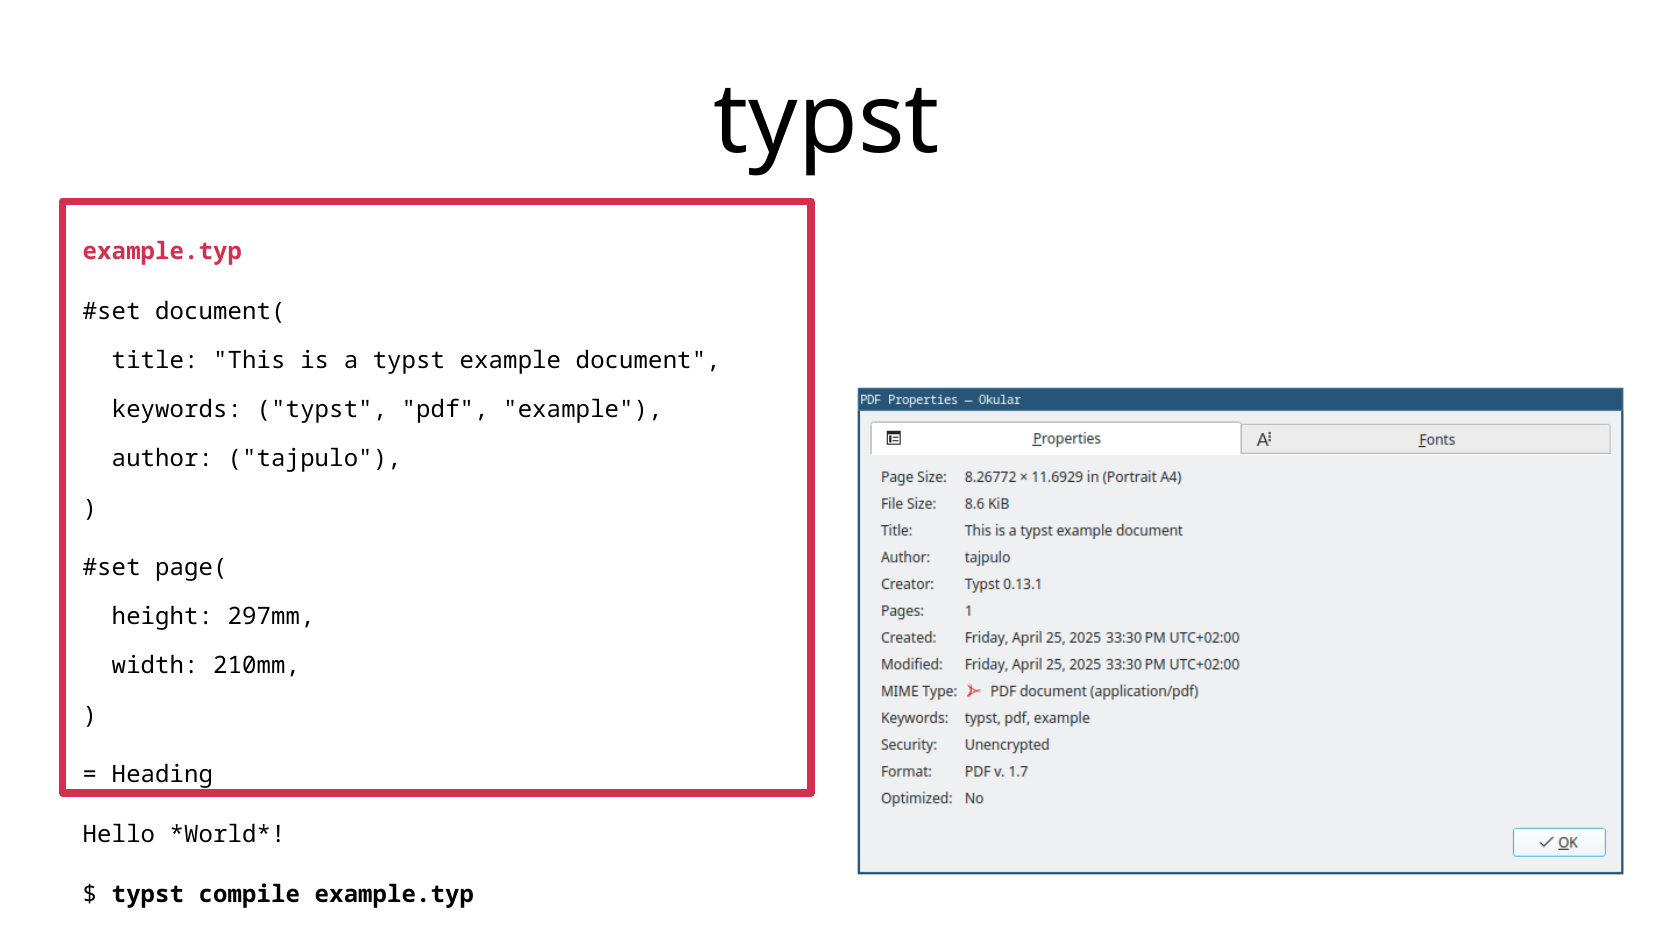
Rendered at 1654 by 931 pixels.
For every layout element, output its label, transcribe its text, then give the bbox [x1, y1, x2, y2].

picture [838, 375, 1641, 914]
title typst [82, 37, 1571, 193]
list example.typ #set document( title: "This is a typst example document", keywords: ("typst", "pdf", "example"), author: ("tajpulo"), ) #set page( height: 297mm, width: 210mm, ) = Heading Hello *World*! $ typst compile example.typ $ [82, 217, 807, 789]
list example.typ #set document( title: "This is a typst example document", keywords: ("typst", "pdf", "example"), author: ("tajpulo"), ) #set page( height: 297mm, width: 210mm, ) = Heading Hello *World*! $ typst compile example.typ $ [82, 217, 1571, 931]
